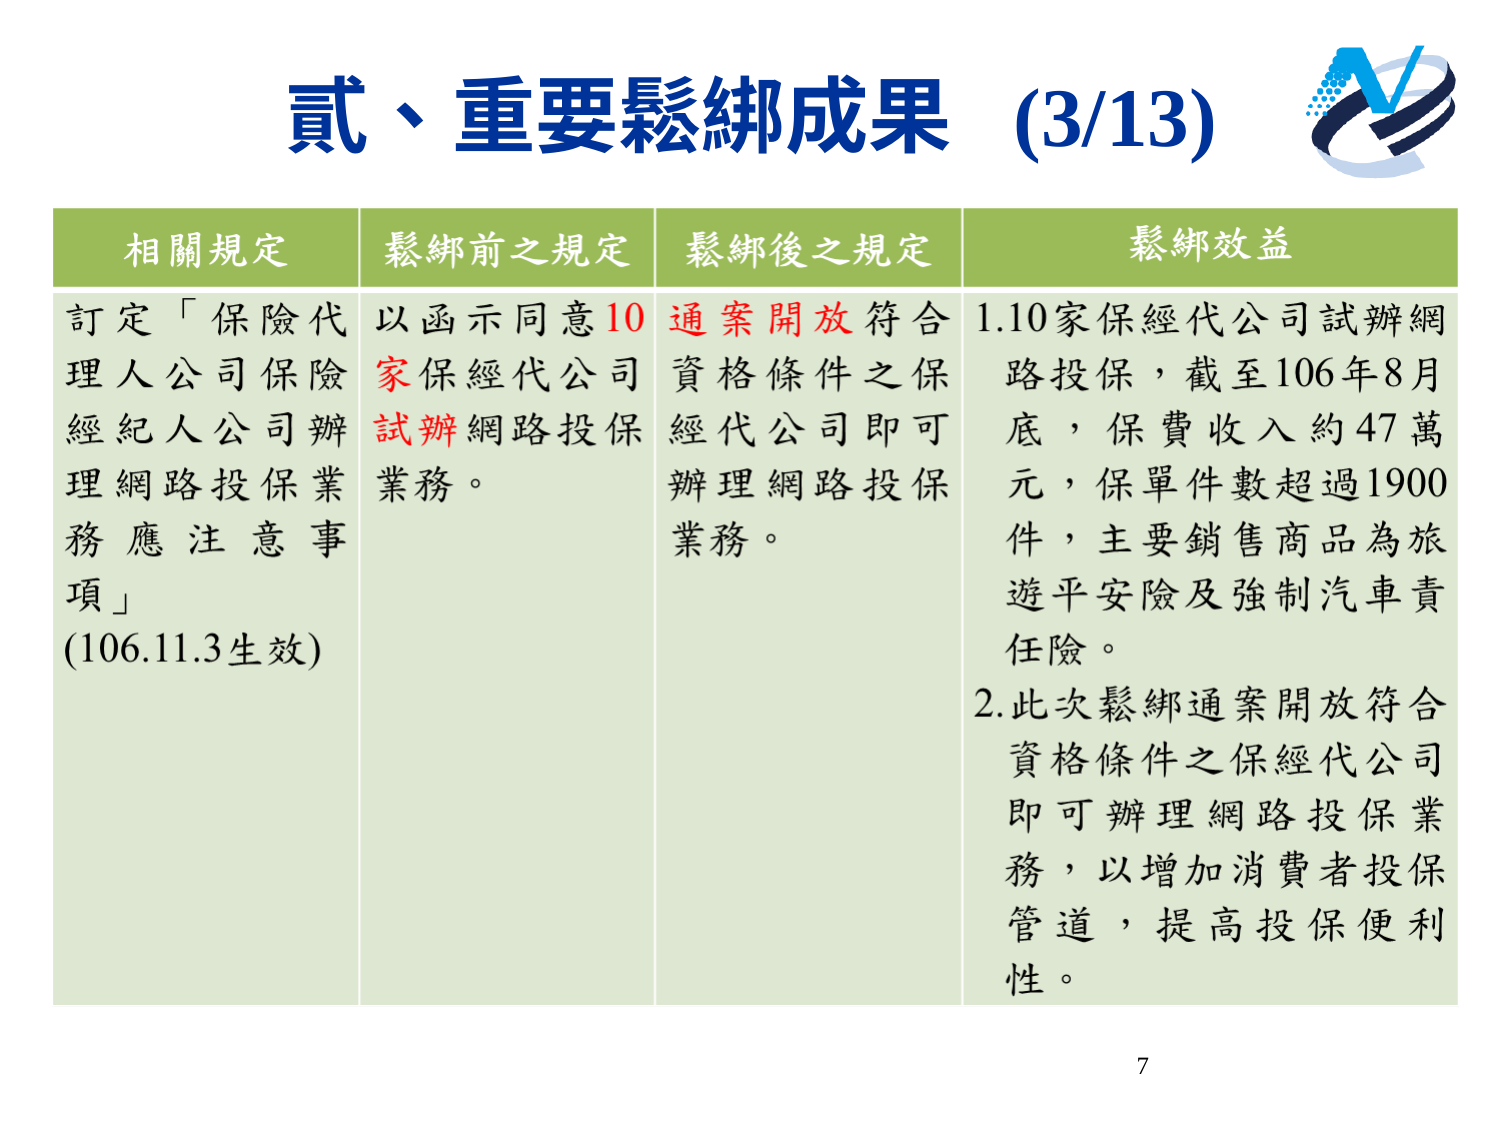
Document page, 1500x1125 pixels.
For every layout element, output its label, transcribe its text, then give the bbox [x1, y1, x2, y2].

title 貳、重要鬆綁成果 (3/13) [76, 19, 1427, 203]
picture [52, 203, 1459, 1027]
text_box 7 [1121, 1035, 1472, 1095]
